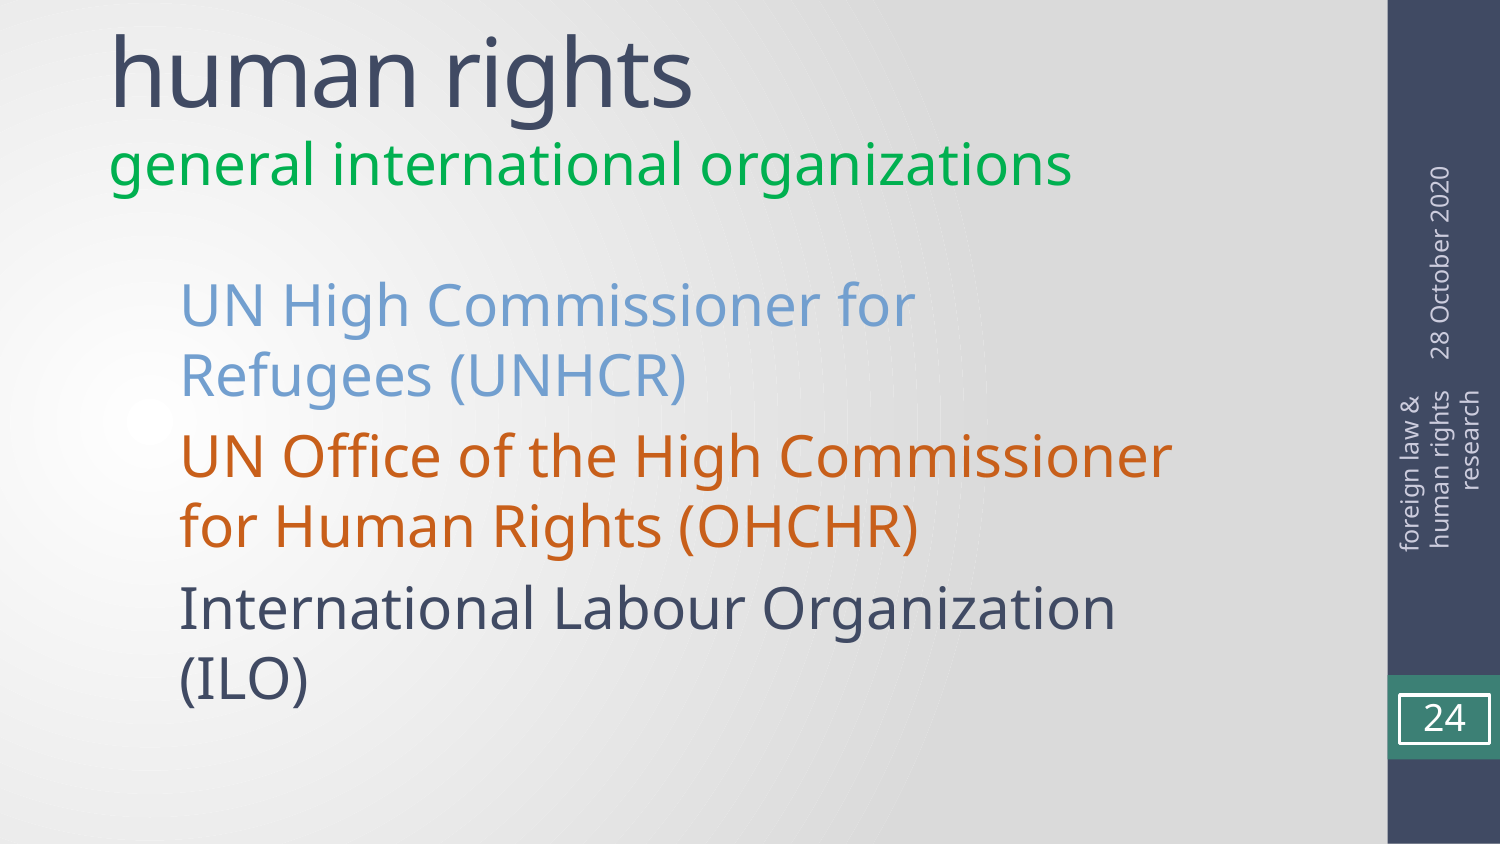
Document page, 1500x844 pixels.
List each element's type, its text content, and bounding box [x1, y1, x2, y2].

footer foreign law & human rights research [1408, 375, 1469, 667]
title human rights general international organizations [75, 33, 1325, 175]
slide_number <number> [1399, 695, 1490, 744]
slide_number 28 October 2020 [1408, 75, 1469, 375]
list UN High Commissioner for Refugees (UNHCR) UN Office of the High Commissioner for Human Rights (OHCHR) International Labour Organization (ILO) [75, 260, 1201, 751]
